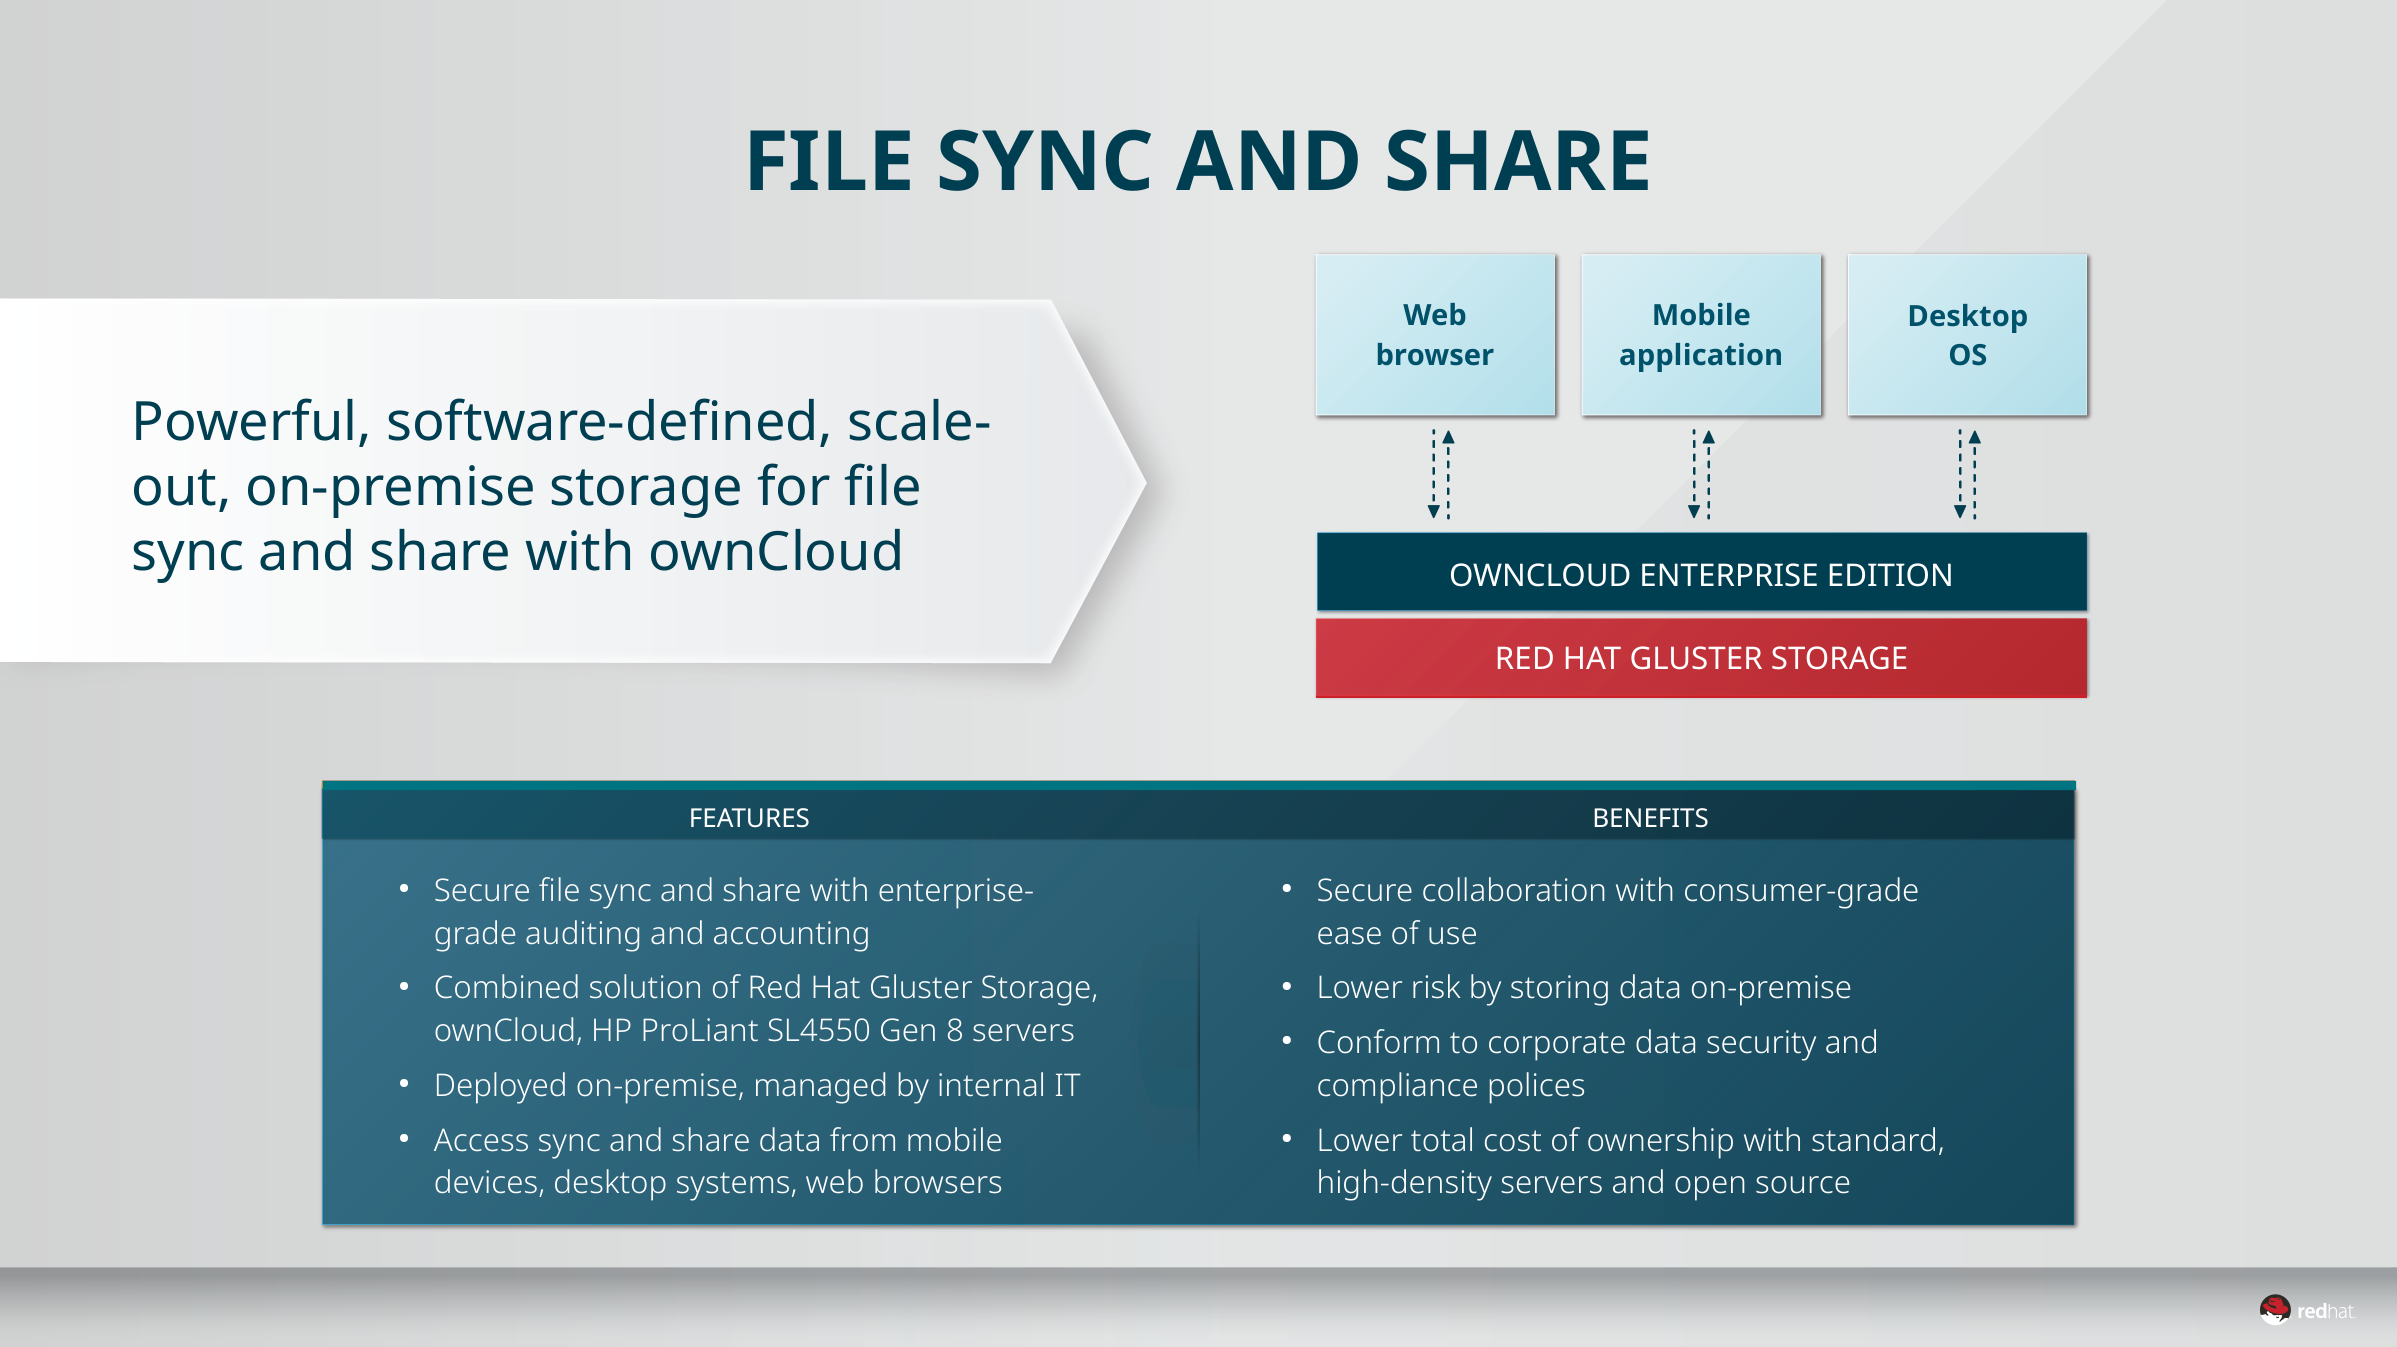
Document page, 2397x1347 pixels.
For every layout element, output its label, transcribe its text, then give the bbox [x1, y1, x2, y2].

text_box Secure collaboration with consumer-grade ease of use Lower risk by storing data on-premise Conform to corporate data security and compliance polices Lower total cost of ownership with standard, high-density servers and open source [1266, 860, 1964, 1245]
list Powerful, software-defined, scale-out, on-premise storage for file sync and share with ownCloud [116, 378, 1030, 546]
text_box FEATURES [652, 793, 848, 842]
text_box Mobile application [1582, 279, 1821, 390]
text_box FILE SYNC AND SHARE [403, 94, 1994, 216]
text_box RED HAT GLUSTER STORAGE [1331, 620, 2072, 695]
text_box BENEFITS [1553, 793, 1749, 842]
text_box [322, 780, 2077, 791]
text_box Secure file sync and share with enterprise-grade auditing and accounting Combined solution of Red Hat Gluster Storage, ownCloud, HP ProLiant SL4550 Gen 8 servers Deployed on-premise, managed by internal IT Access sync and share data from mobile devices, desktop systems, web browsers [383, 860, 1121, 1291]
text_box Web browser [1316, 279, 1554, 390]
picture [0, 0, 2397, 1347]
text_box Desktop OS [1849, 279, 2087, 390]
text_box OWNCLOUD ENTERPRISE EDITION [1331, 537, 2072, 612]
